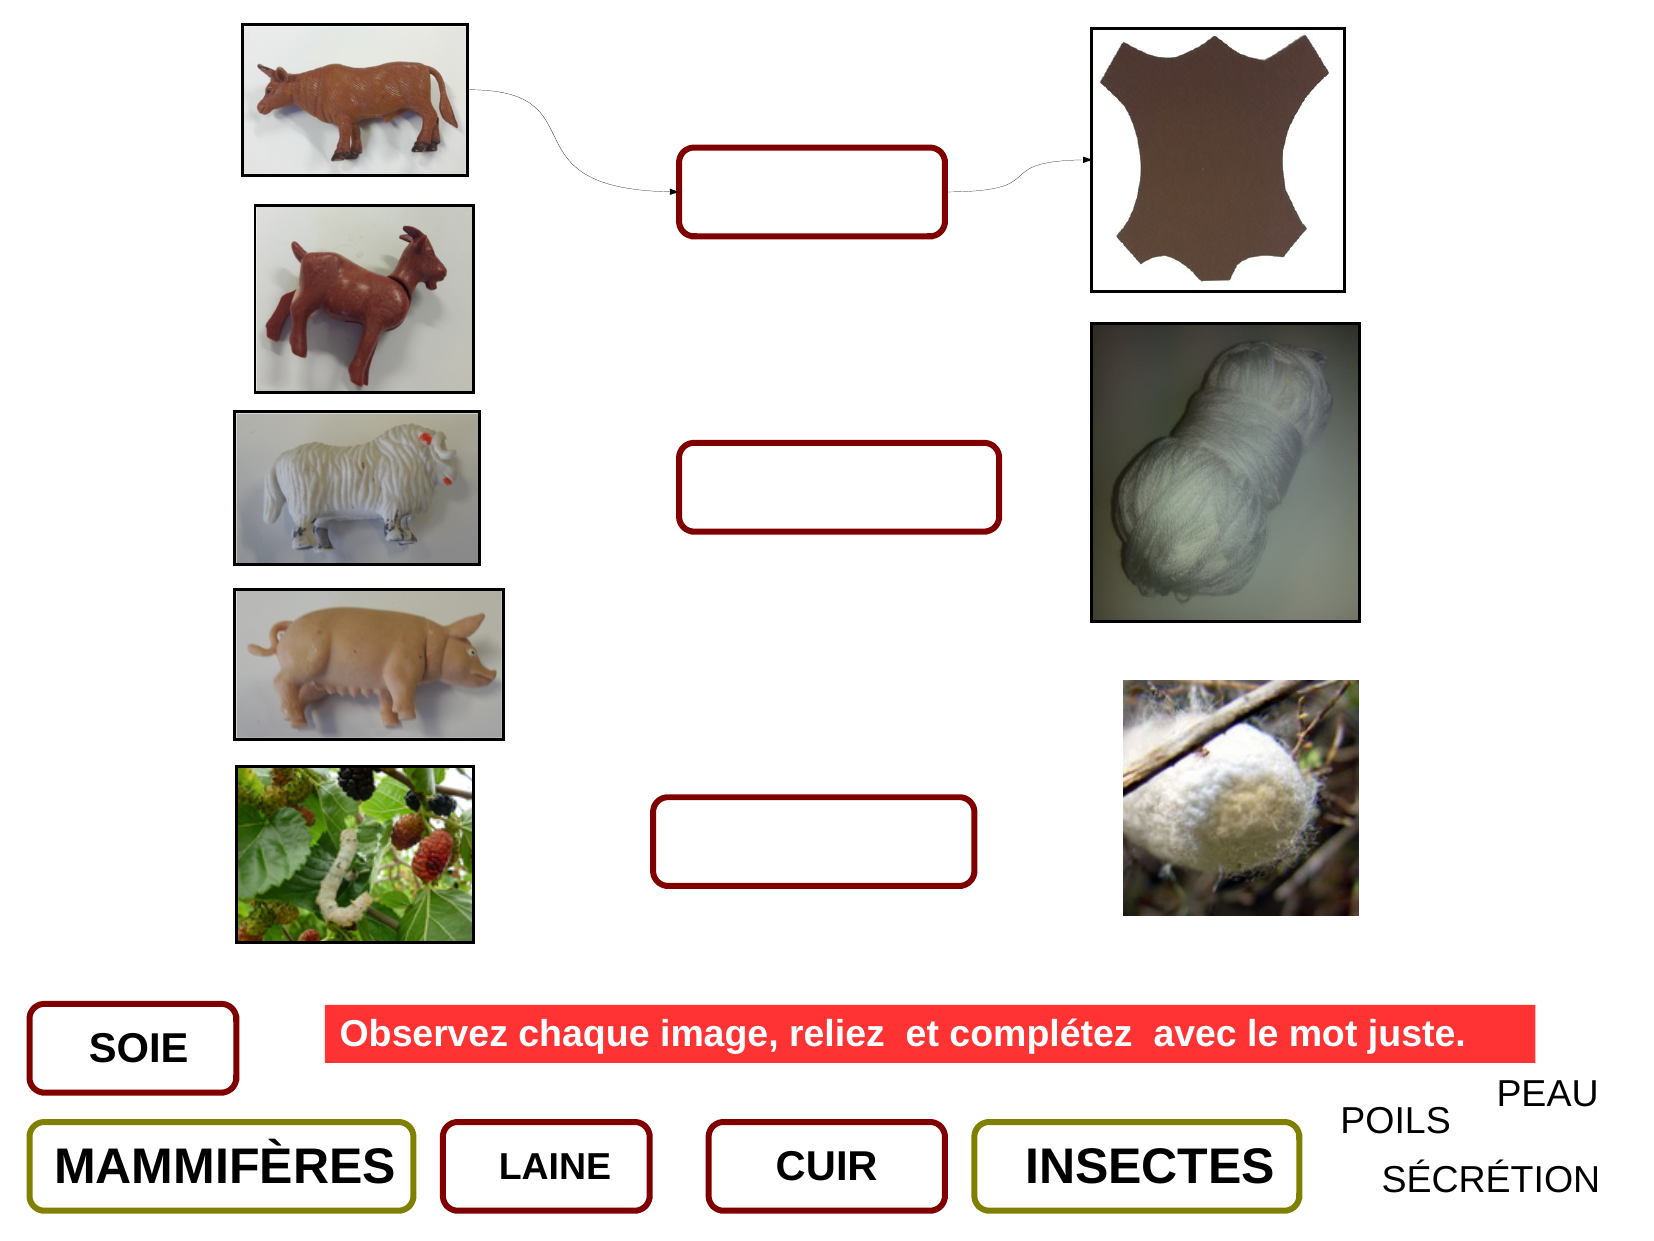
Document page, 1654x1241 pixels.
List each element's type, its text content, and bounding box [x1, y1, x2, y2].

text_box SÉCRÉTION [1366, 1151, 1625, 1209]
text_box PEAU [1481, 1065, 1625, 1123]
picture [1092, 324, 1359, 621]
text_box INSECTES [974, 1122, 1300, 1211]
text_box CUIR [708, 1122, 945, 1211]
text_box POILS [1325, 1092, 1477, 1150]
picture [238, 767, 473, 942]
text_box SOIE [29, 1003, 237, 1093]
text_box Observez chaque image, reliez et complétez avec le mot juste. [324, 1004, 1536, 1063]
picture [236, 413, 479, 564]
text_box LAINE [442, 1122, 650, 1211]
picture [243, 26, 466, 175]
picture [1092, 29, 1343, 290]
picture [236, 590, 502, 738]
picture [256, 206, 473, 392]
text_box MAMMIFÈRES [29, 1122, 414, 1211]
picture [1123, 680, 1359, 916]
